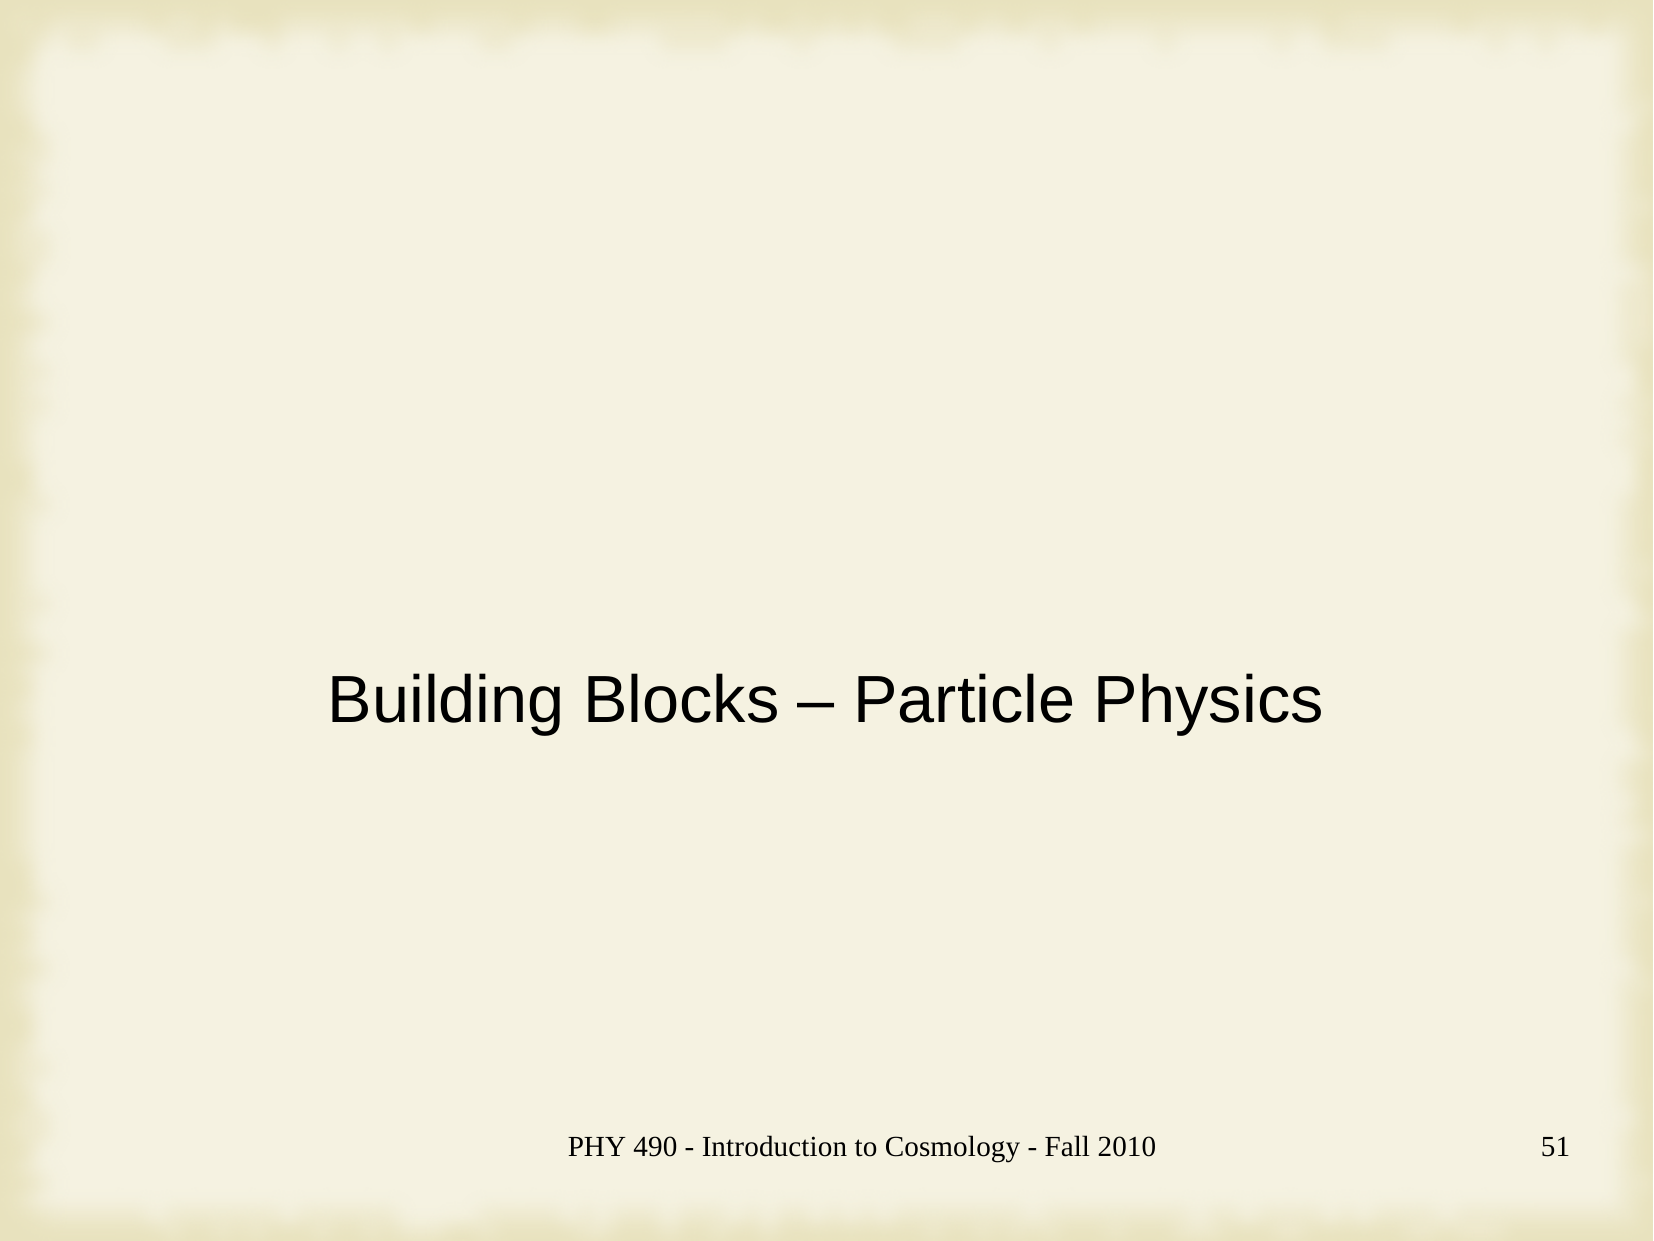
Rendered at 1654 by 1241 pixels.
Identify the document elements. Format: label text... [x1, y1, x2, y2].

picture [0, 0, 1653, 1241]
subtitle Building Blocks – Particle Physics [82, 297, 1571, 1102]
